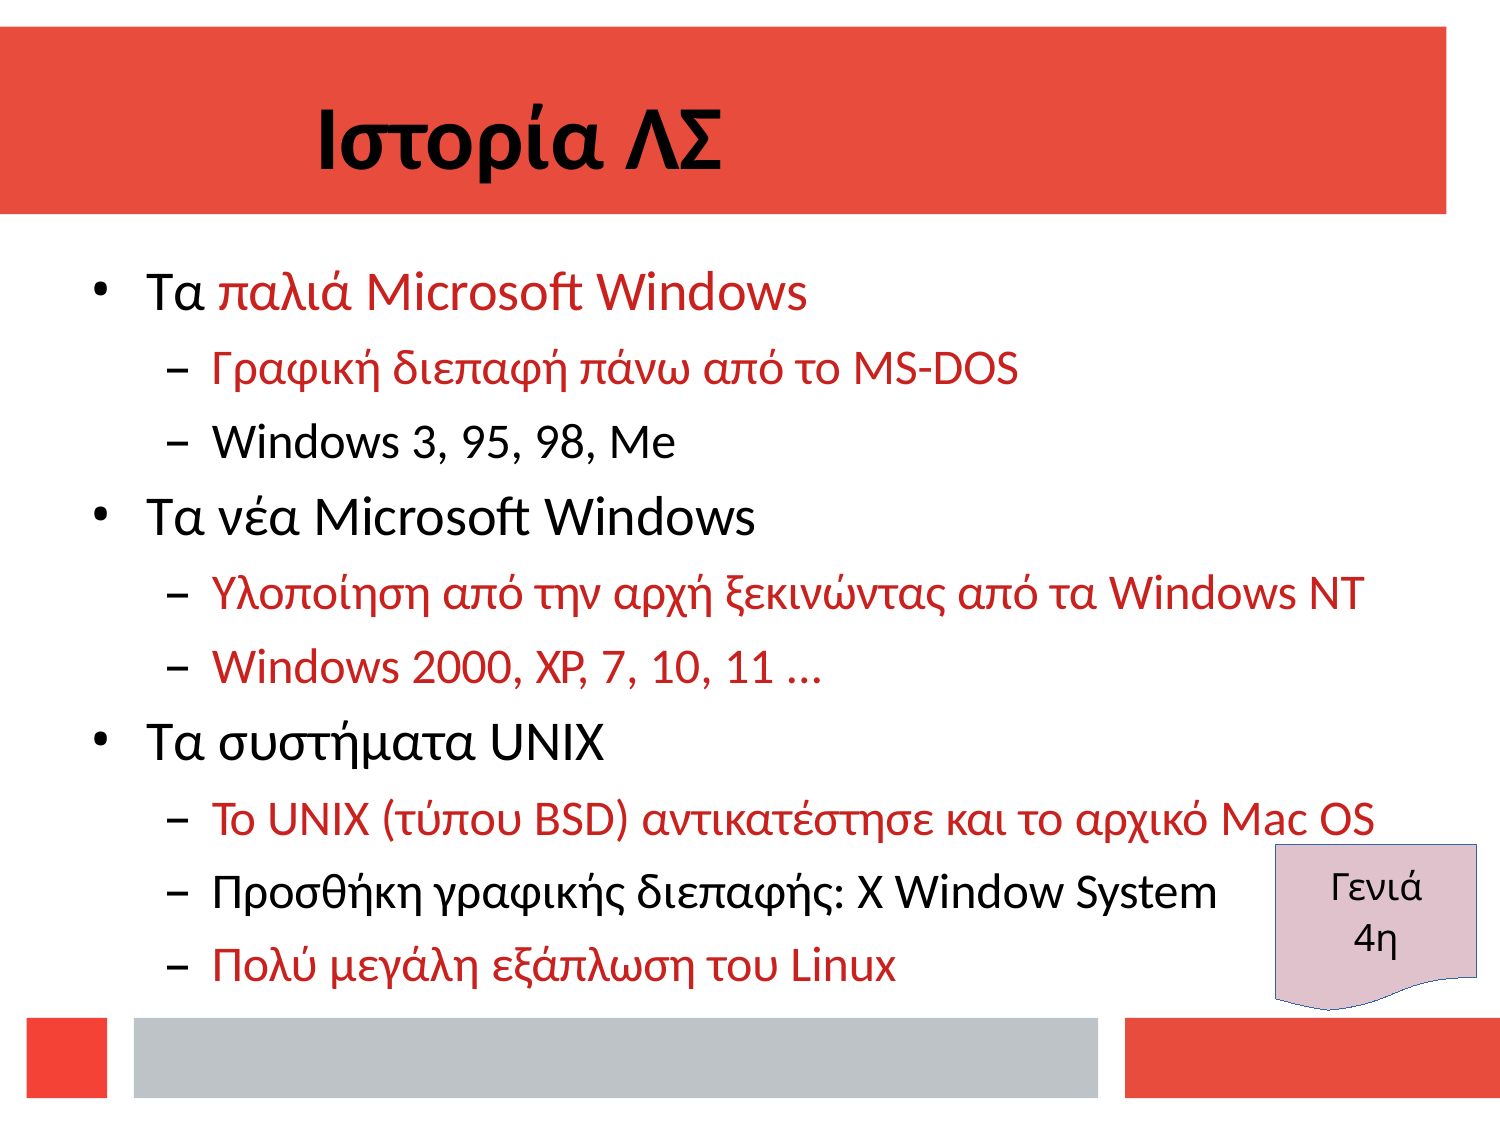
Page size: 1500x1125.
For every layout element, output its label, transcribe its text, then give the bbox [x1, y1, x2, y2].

text_box Γενιά 4η [1275, 844, 1477, 1011]
text_box Τα παλιά Microsoft Windows Γραφική διεπαφή πάνω από το MS-DOS Windows 3, 95, 98, Me Τα νέα Microsoft Windows Υλοποίηση από την αρχή ξεκινώντας από τα Windows NT Windows 2000, XP, 7, 10, 11 ... Τα συστήματα UNIX Το UNIX (τύπου BSD) αντικατέστησε και το αρχικό Mac OS Προσθήκη γραφικής διεπαφής: X Window System Πολύ μεγάλη εξάπλωση του Linux [87, 237, 1389, 992]
title Ιστορία ΛΣ [313, 75, 1188, 237]
